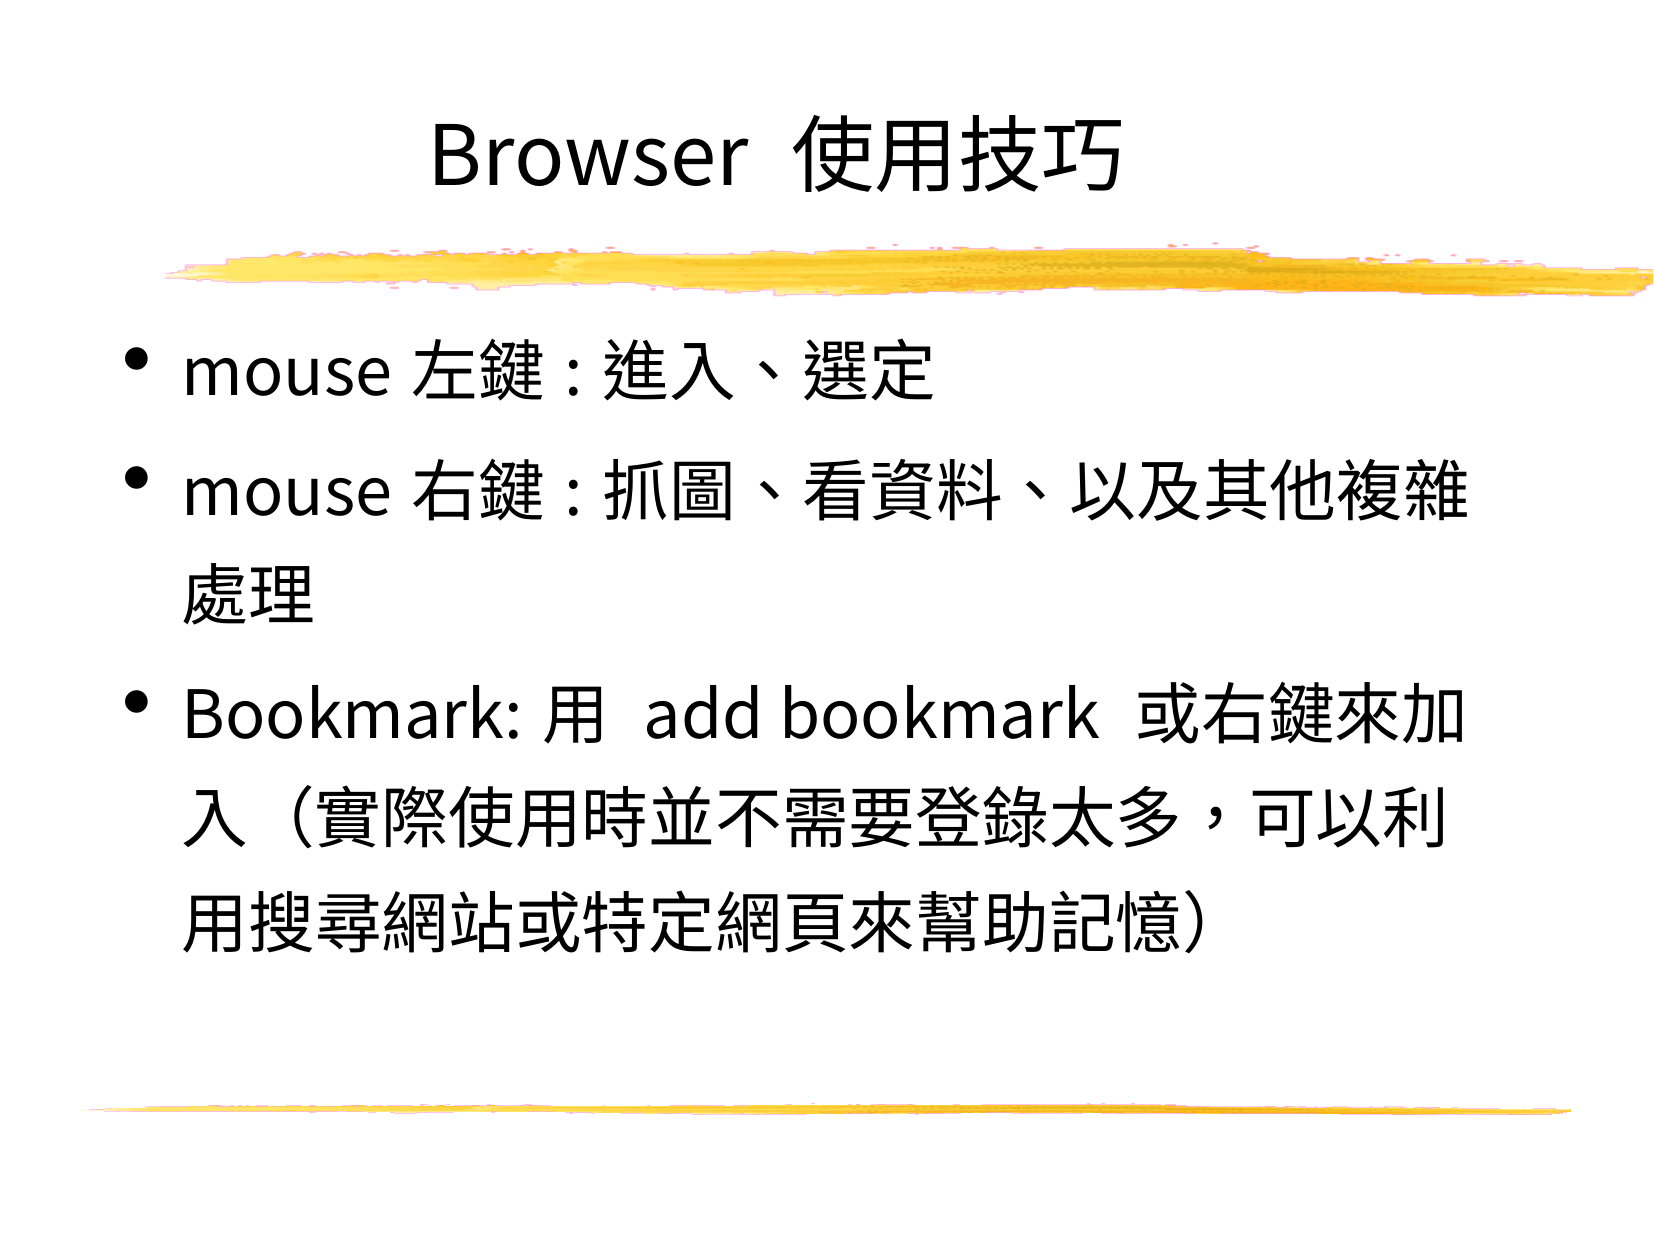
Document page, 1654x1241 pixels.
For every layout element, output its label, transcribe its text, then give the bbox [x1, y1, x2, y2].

title Browser 使用技巧 [73, 41, 1479, 249]
list mouse左鍵:進入、選定 mouse右鍵:抓圖、看資料、以及其他複雜處理 Bookmark:用 add bookmark 或右鍵來加入（實際使用時並不需要登錄太多，可以利用搜尋網站或特定網頁來幫助記憶） [110, 303, 1516, 1048]
picture [165, 237, 1654, 308]
picture [82, 1102, 1571, 1117]
